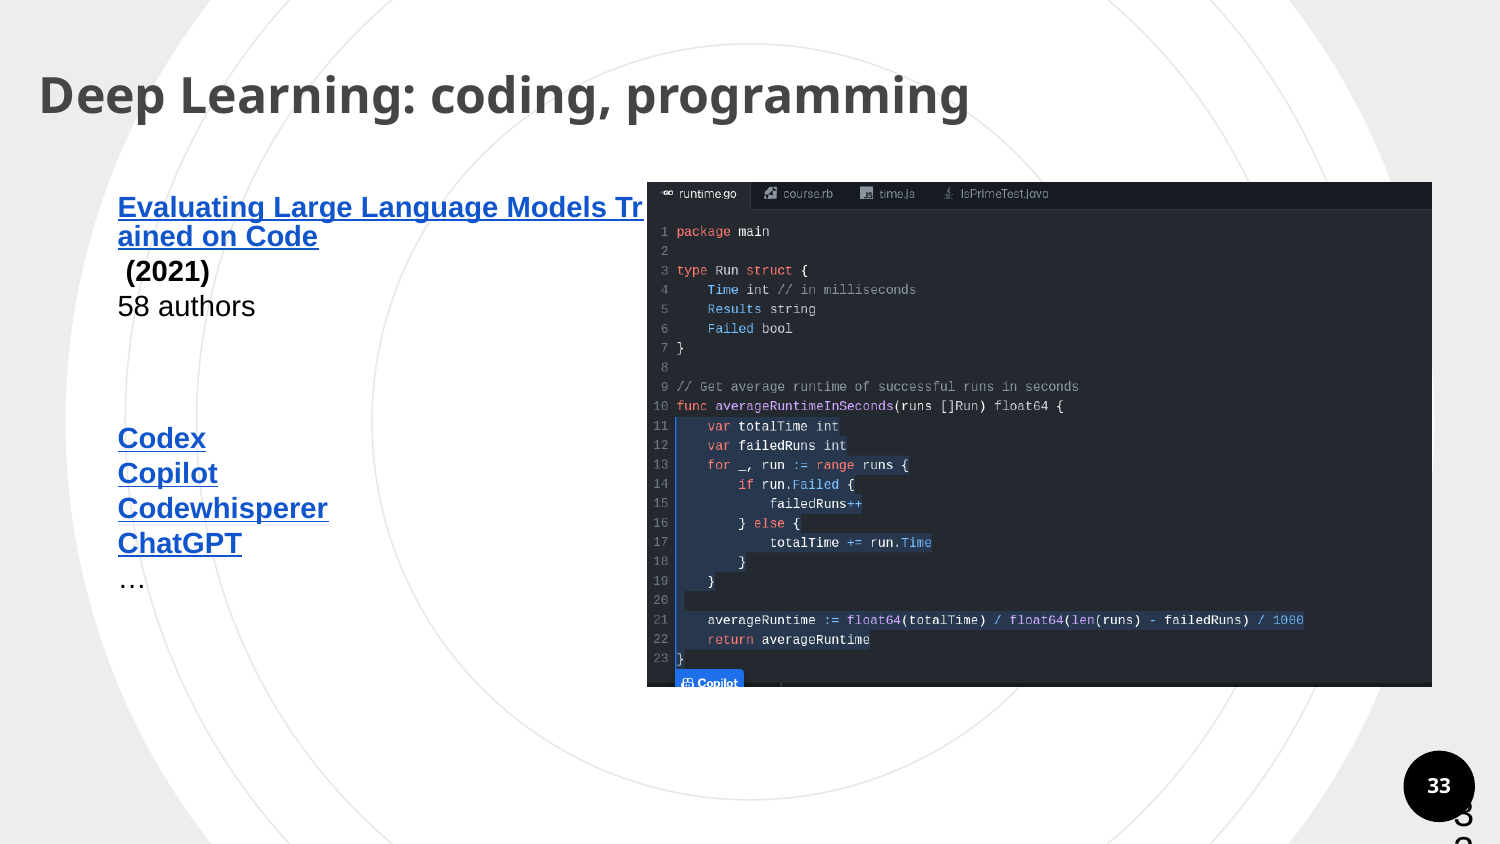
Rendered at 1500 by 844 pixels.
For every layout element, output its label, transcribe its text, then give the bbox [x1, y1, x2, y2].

text_box Deep Learning: coding, programming [38, 39, 1461, 149]
text_box Evaluating Large Language Models Trained on Code (2021) 58 authors Codex Copilot Codewhisperer ChatGPT … [102, 173, 667, 581]
picture [647, 182, 1432, 687]
slide_number 1 [1403, 750, 1475, 823]
